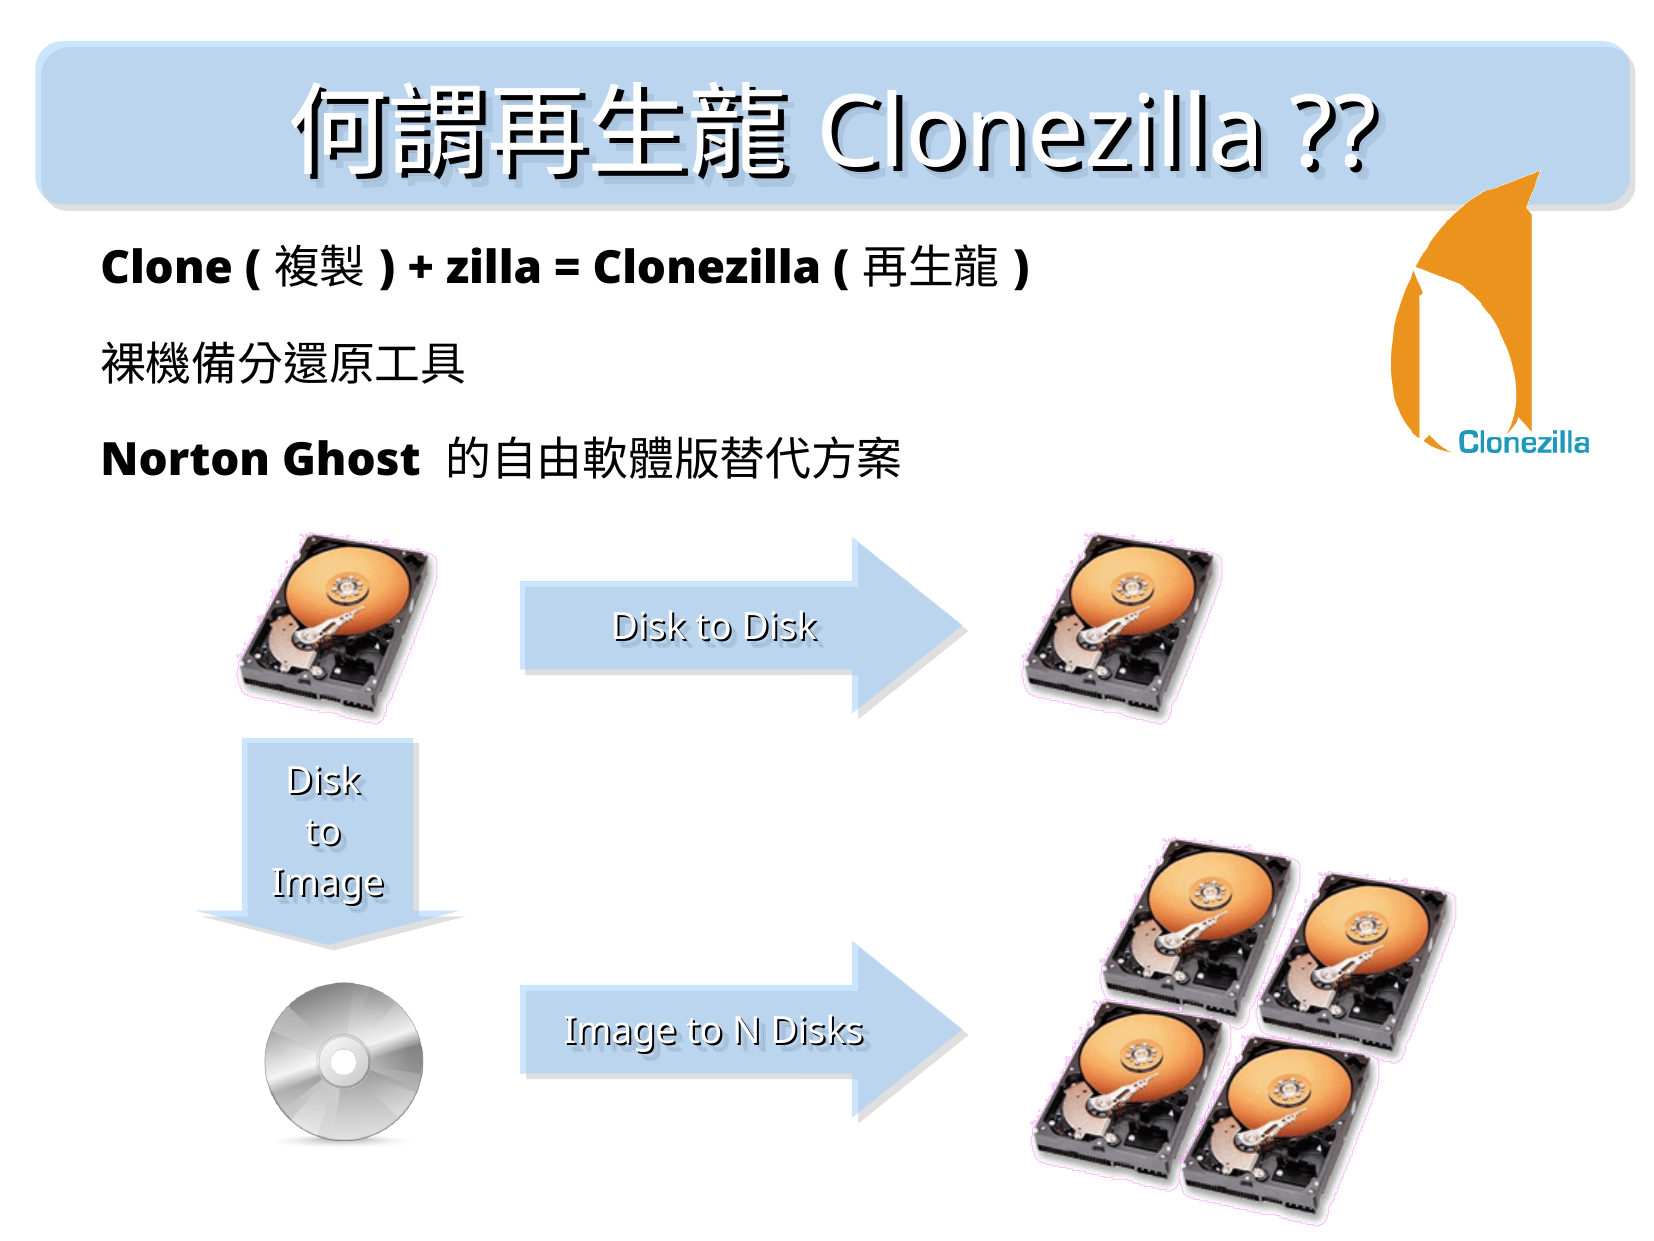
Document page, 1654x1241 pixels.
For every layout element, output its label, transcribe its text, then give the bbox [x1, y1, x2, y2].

text_box Disk to Image [194, 738, 461, 945]
text_box 何謂再生龍Clonezilla ?? [35, 41, 1630, 205]
text_box Image to N Disks [520, 940, 963, 1118]
picture [1009, 515, 1231, 736]
text_box Disk to Disk [520, 536, 963, 714]
list Clone (複製) + zilla = Clonezilla (再生龍) 裸機備分還原工具 Norton Ghost 的自由軟體版替代方案 [82, 231, 1571, 509]
picture [1018, 820, 1465, 1238]
chart [1358, 159, 1606, 469]
picture [224, 515, 446, 736]
picture [253, 974, 431, 1152]
